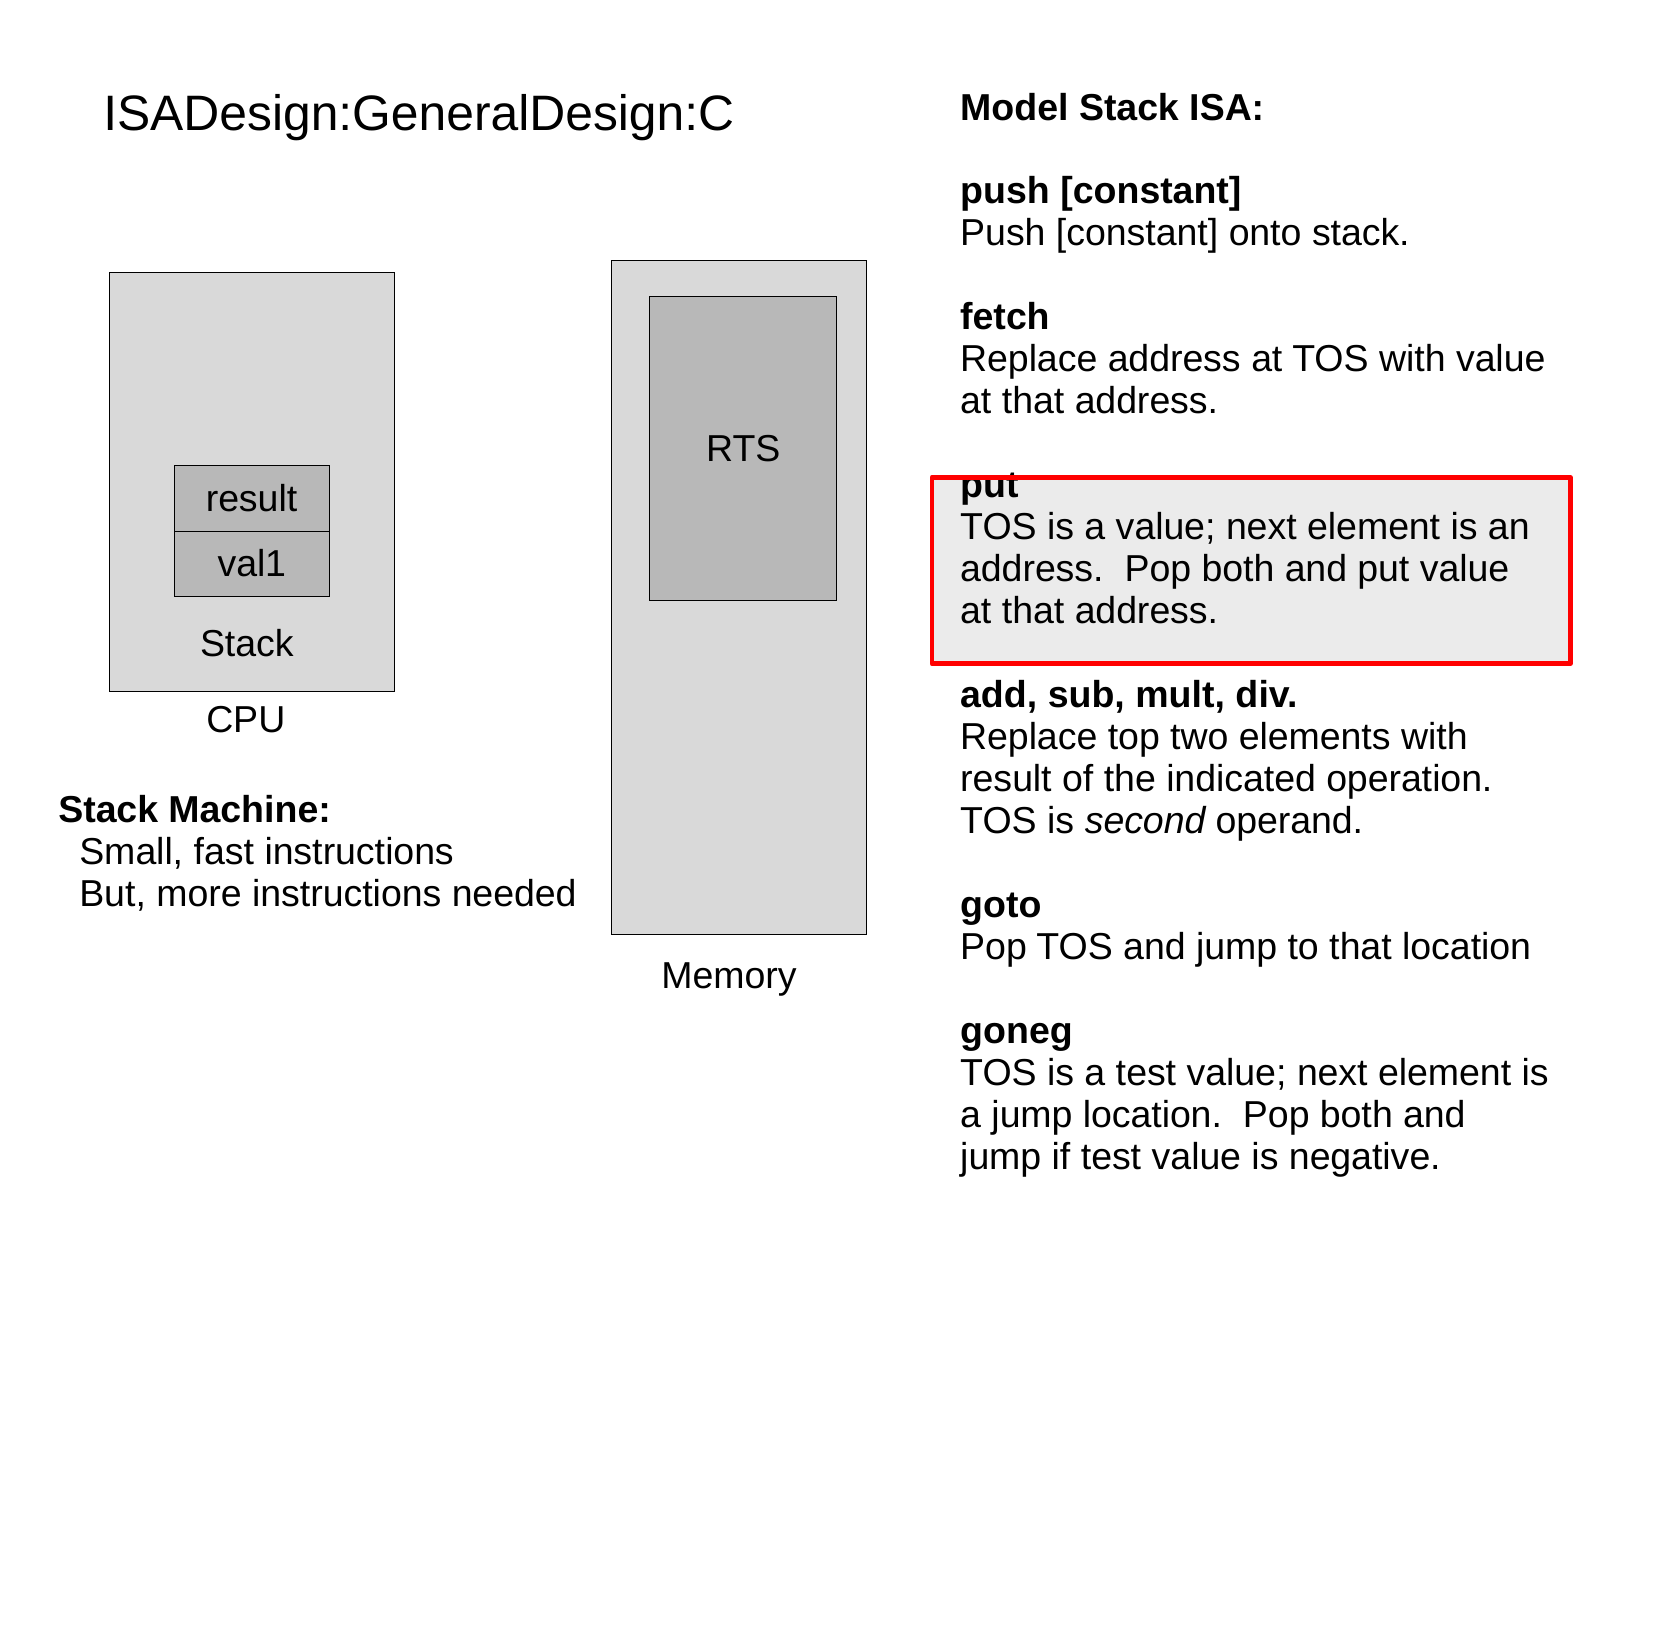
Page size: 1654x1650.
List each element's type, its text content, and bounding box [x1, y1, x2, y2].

text_box Stack [185, 615, 309, 673]
text_box CPU [191, 691, 301, 749]
text_box Memory [646, 946, 812, 1004]
text_box [931, 477, 1571, 664]
text_box Stack Machine: Small, fast instructions But, more instructions needed [43, 781, 592, 924]
text_box result [174, 465, 330, 532]
text_box RTS [649, 296, 837, 601]
text_box Model Stack ISA: push [constant] Push [constant] onto stack. fetch Replace address at TOS with value at that address. put TOS is a value; next element is an address. Pop both and put value at that address. add, sub, mult, div. Replace top two elements with result of the indicated operation. TOS is second operand. goto Pop TOS and jump to that location goneg TOS is a test value; next element is a jump location. Pop both and jump if test value is negative. [945, 78, 1571, 477]
text_box [611, 260, 867, 935]
text_box ISADesign:GeneralDesign:C [88, 78, 945, 166]
text_box Model Stack ISA: push [constant] Push [constant] onto stack. fetch Replace address at TOS with value at that address. put TOS is a value; next element is an address. Pop both and put value at that address. add, sub, mult, div. Replace top two elements with result of the indicated operation. TOS is second operand. goto Pop TOS and jump to that location goneg TOS is a test value; next element is a jump location. Pop both and jump if test value is negative. [945, 664, 1571, 1288]
text_box [109, 272, 395, 692]
text_box val1 [174, 532, 330, 597]
